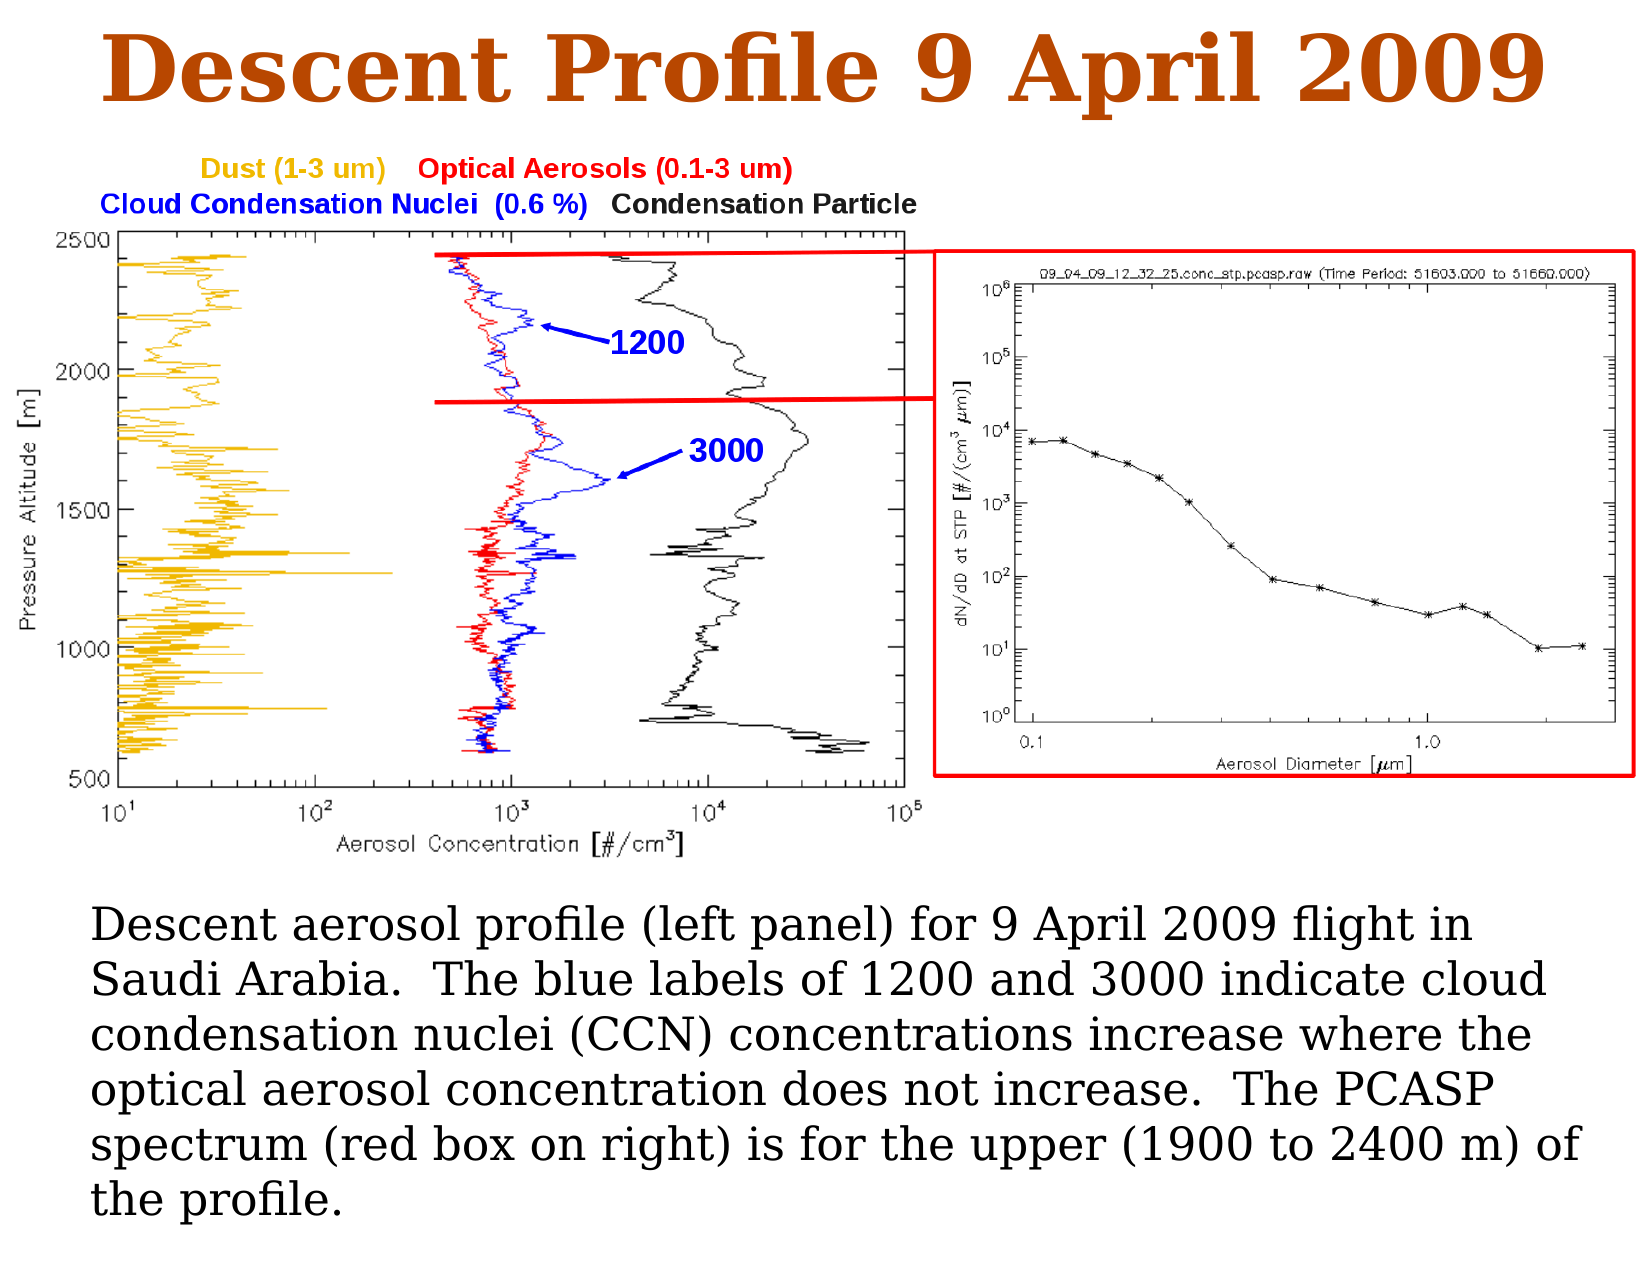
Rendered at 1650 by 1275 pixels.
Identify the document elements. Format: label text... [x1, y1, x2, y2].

text_box Descent aerosol profile (left panel) for 9 April 2009 flight in Saudi Arabia. The blue labels of 1200 and 3000 indicate cloud condensation nuclei (CCN) concentrations increase where the optical aerosol concentration does not increase. The PCASP spectrum (red box on right) is for the upper (1900 to 2400 m) of the profile. [75, 887, 1613, 1233]
picture [0, 146, 1650, 865]
text_box Descent Profile 9 April 2009 [0, 11, 1650, 134]
